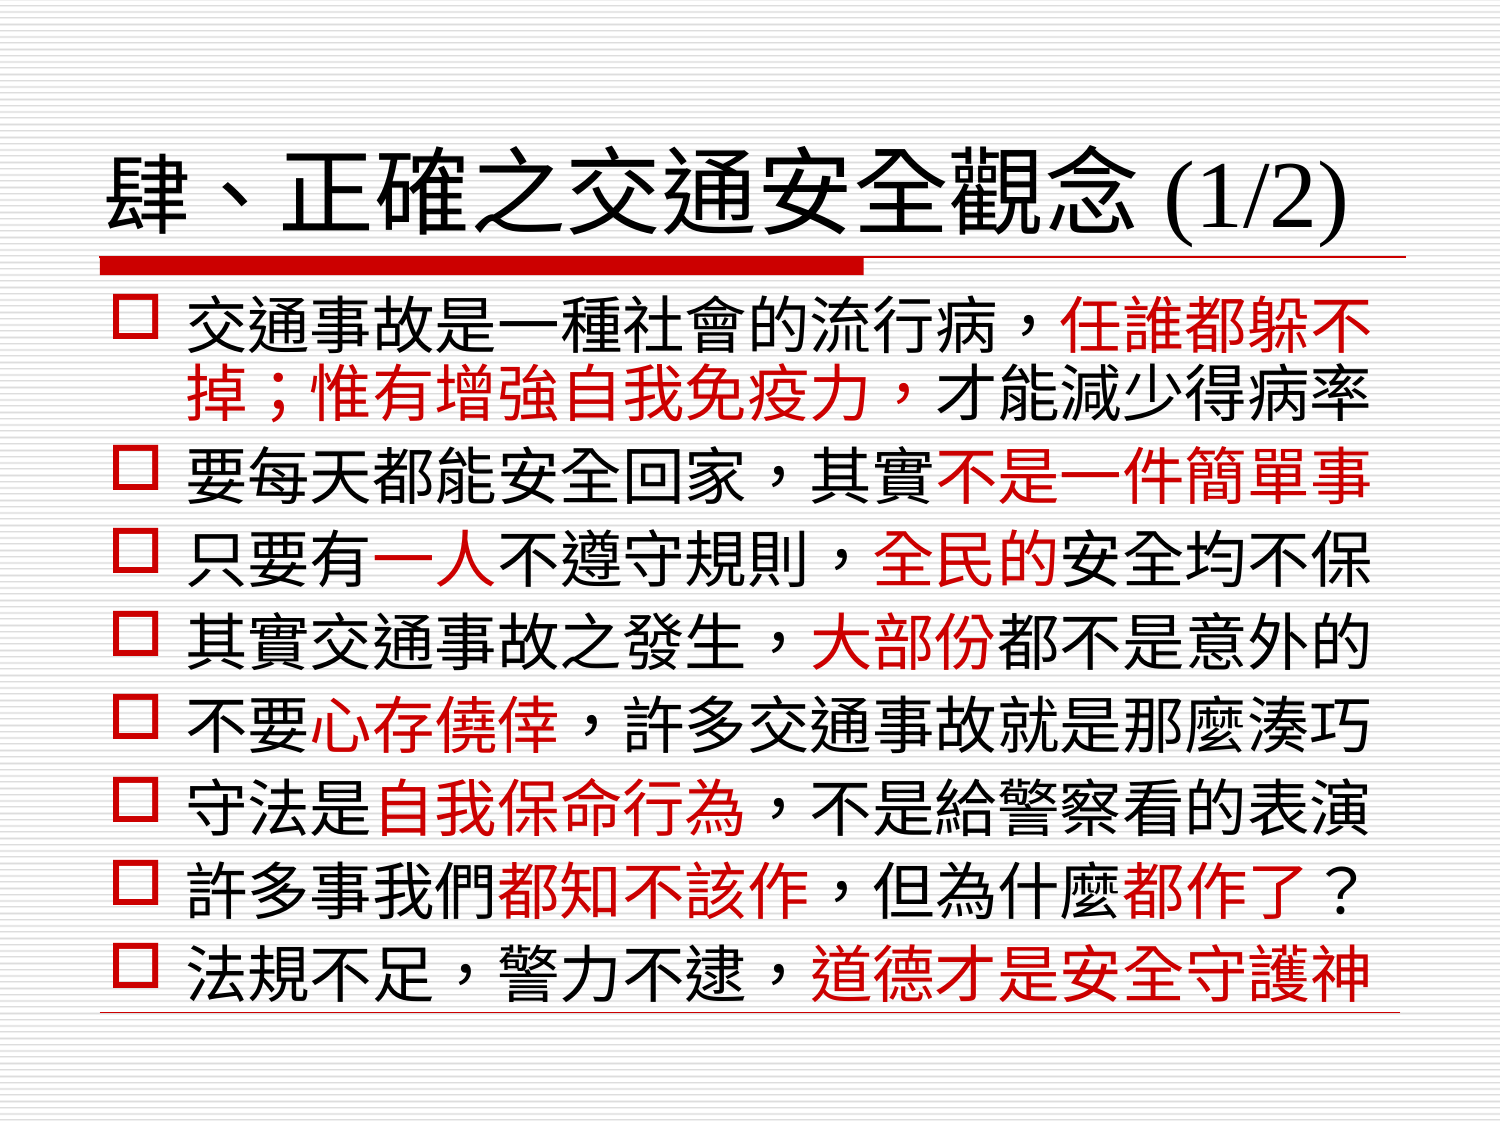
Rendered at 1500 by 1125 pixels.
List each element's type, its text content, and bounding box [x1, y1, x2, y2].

list 交通事故是一種社會的流行病，任誰都躲不掉；惟有增強自我免疫力，才能減少得病率 要每天都能安全回家，其實不是一件簡單事 只要有一人不遵守規則，全民的安全均不保 其實交通事故之發生，大部份都不是意外的 不要心存僥倖，許多交通事故就是那麼湊巧 守法是自我保命行為，不是給警察看的表演 許多事我們都知不該作，但為什麼都作了？ 法規不足，警力不逮，道德才是安全守護神 [92, 287, 1412, 1024]
picture [0, 0, 1500, 1125]
title 肆、正確之交通安全觀念(1/2) [88, 54, 1437, 255]
